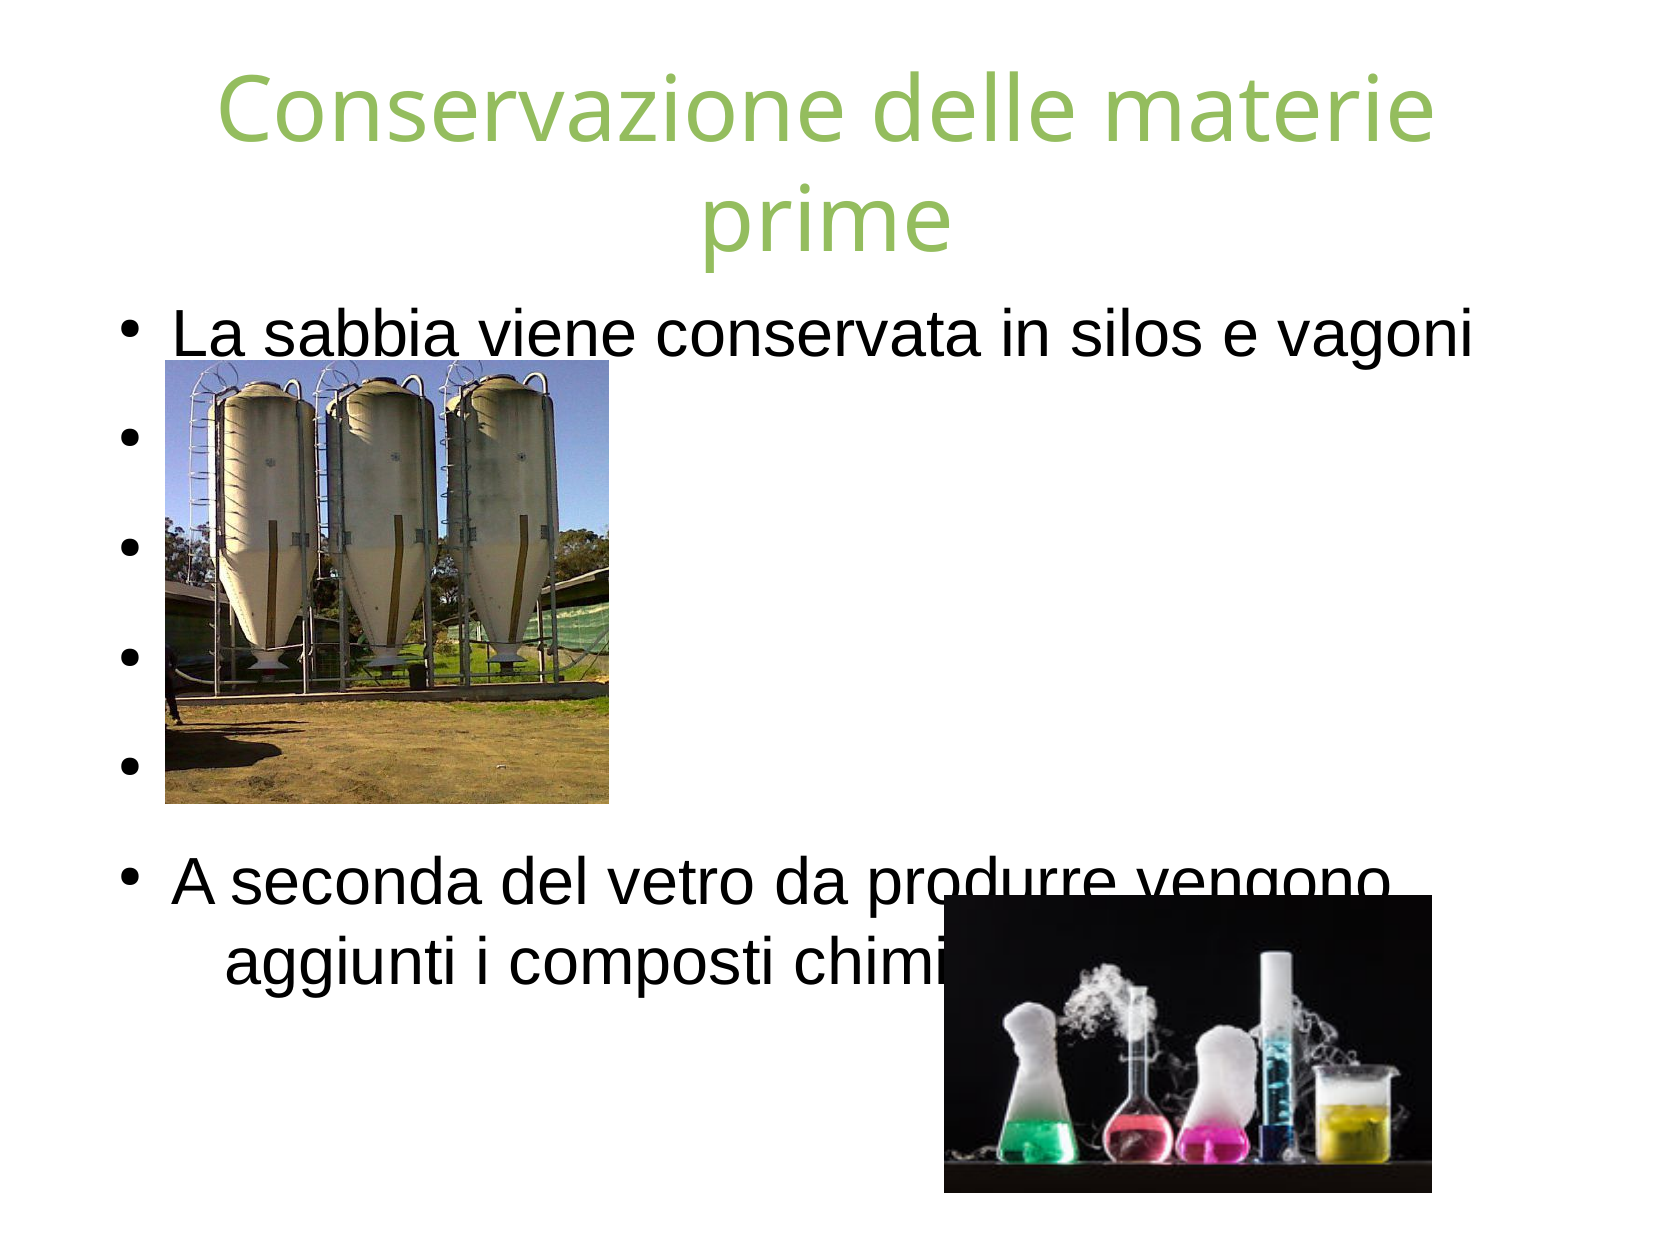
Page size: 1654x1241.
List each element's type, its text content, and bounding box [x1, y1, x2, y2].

picture [944, 895, 1432, 1193]
picture [165, 360, 609, 804]
title Conservazione delle materie prime [82, 49, 1571, 257]
list La sabbia viene conservata in silos e vagoni A seconda del vetro da produrre vengono aggiunti i composti chimici [82, 290, 1571, 1109]
